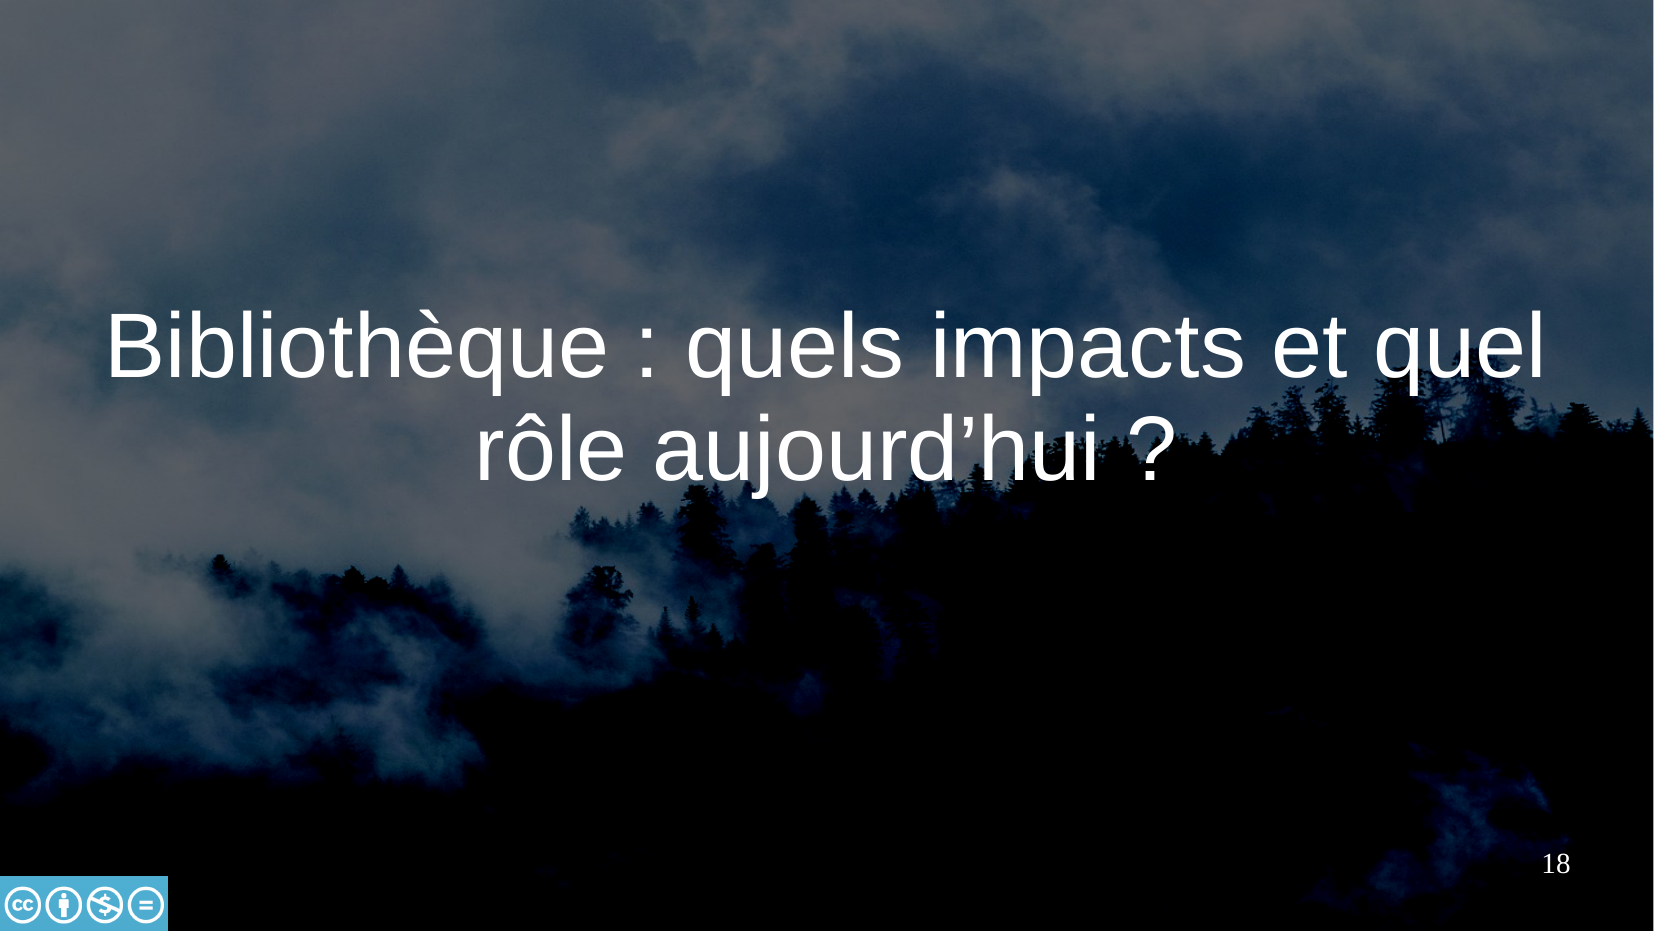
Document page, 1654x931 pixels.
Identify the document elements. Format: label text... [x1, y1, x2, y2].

picture [0, 876, 168, 931]
subtitle Bibliothèque : quels impacts et quel rôle aujourd’hui ? [82, 37, 1571, 757]
